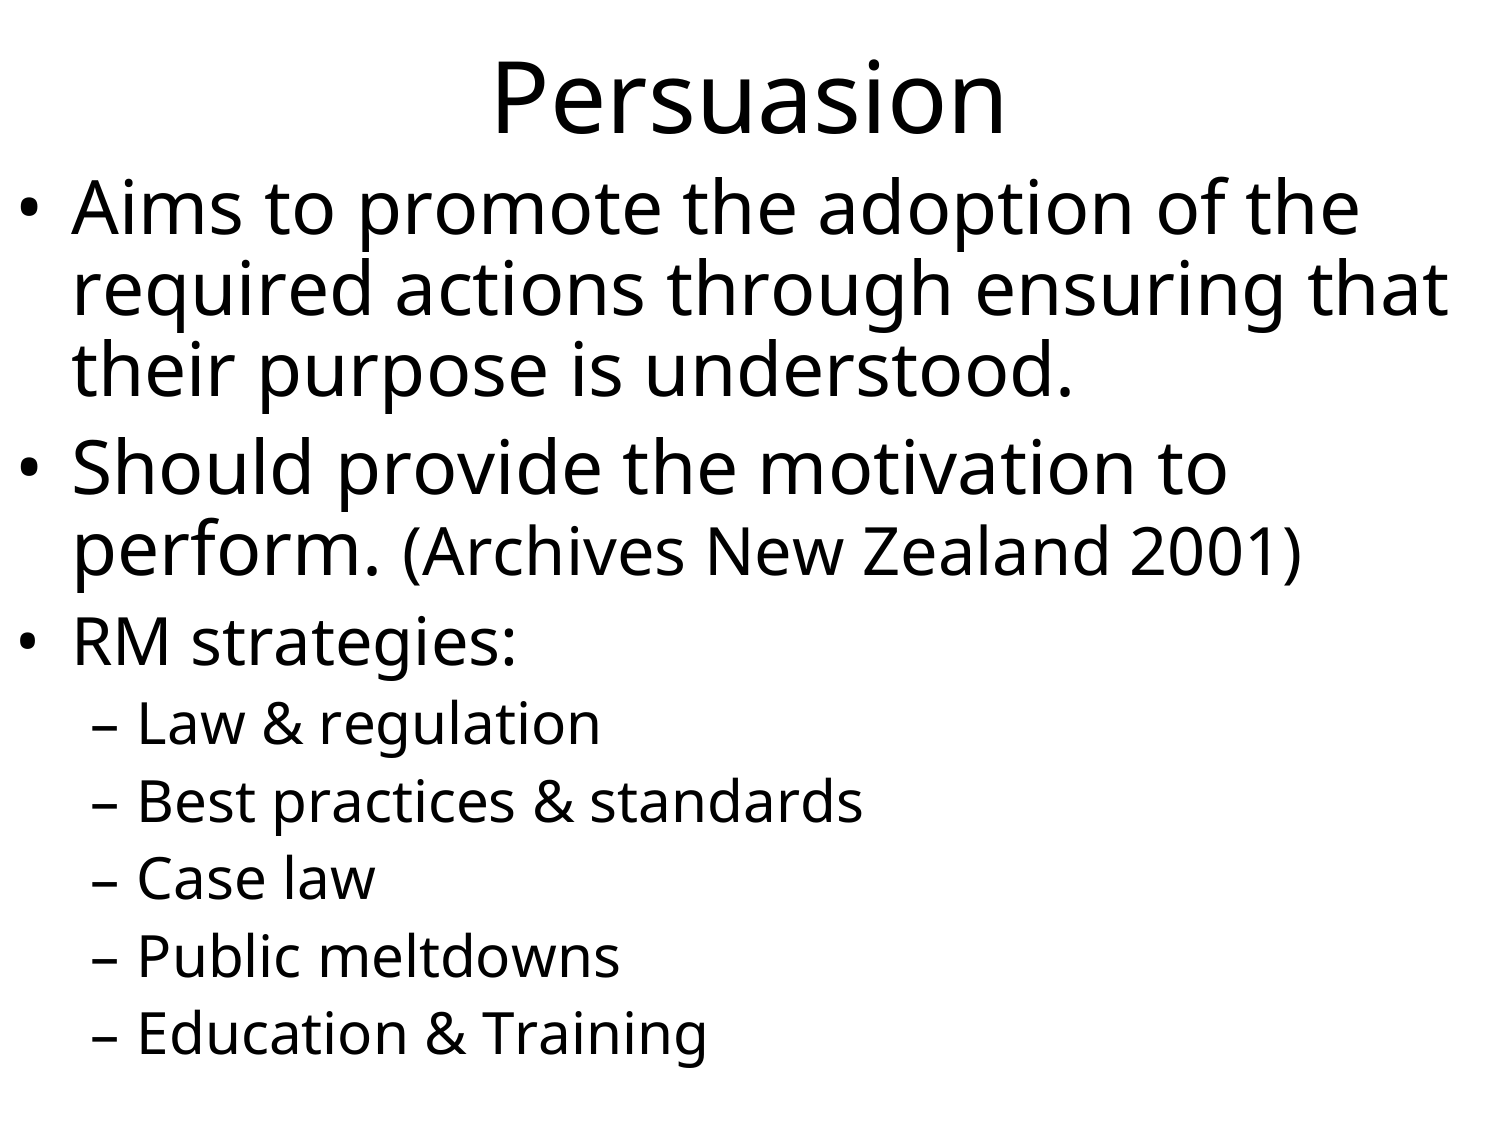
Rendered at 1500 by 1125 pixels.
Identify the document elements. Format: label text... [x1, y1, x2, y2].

list Aims to promote the adoption of the required actions through ensuring that their purpose is understood. Should provide the motivation to perform. (Archives New Zealand 2001) RM strategies: Law & regulation Best practices & standards Case law Public meltdowns Education & Training [0, 162, 1500, 1075]
title Persuasion [112, 0, 1388, 162]
